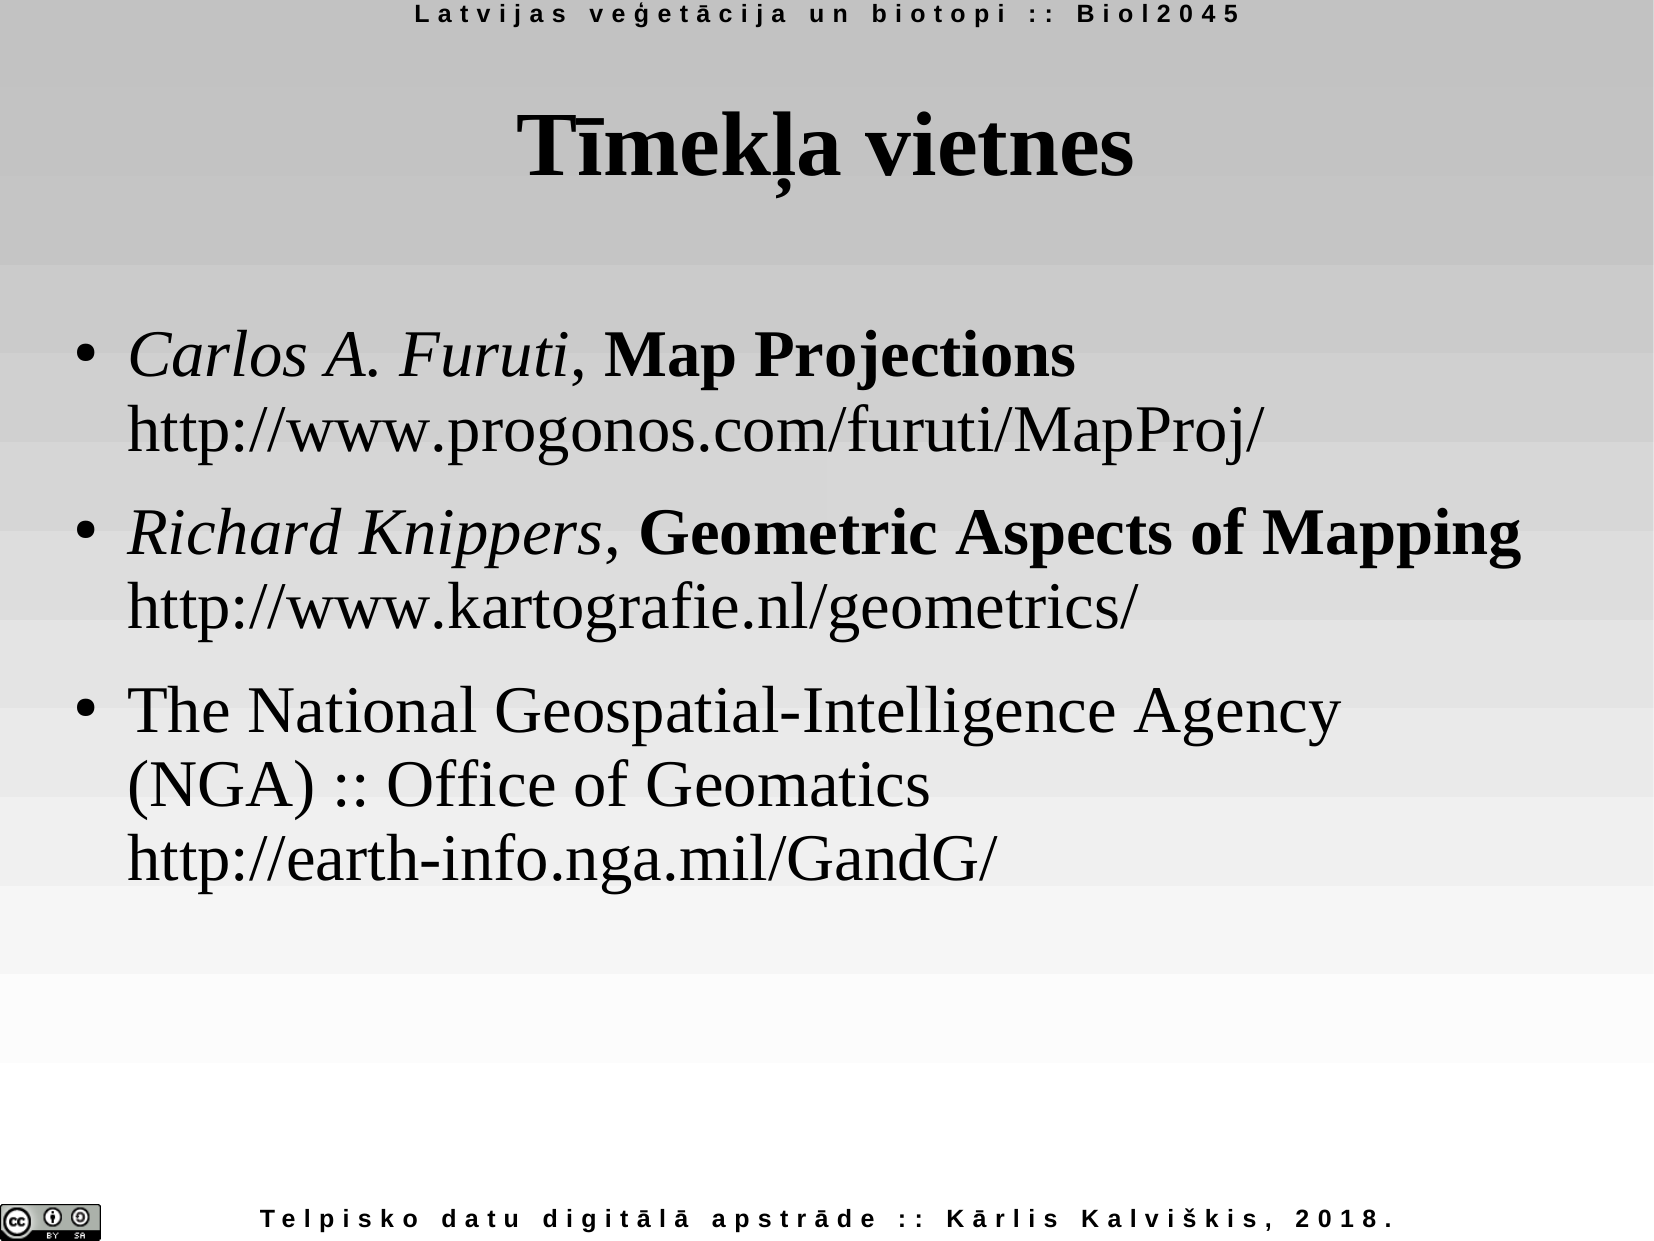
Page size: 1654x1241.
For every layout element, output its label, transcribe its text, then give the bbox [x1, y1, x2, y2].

title Tīmekļa vietnes [0, 1, 1654, 287]
list Carlos A. Furuti, Map Projections http://www.progonos.com/furuti/MapProj/ Richard Knippers, Geometric Aspects of Mapping http://www.kartografie.nl/geometrics/ The National Geospatial-Intelligence Agency (NGA) :: Office of Geomatics http://earth-info.nga.mil/GandG/ [56, 317, 1600, 1175]
picture [0, 287, 1654, 1241]
